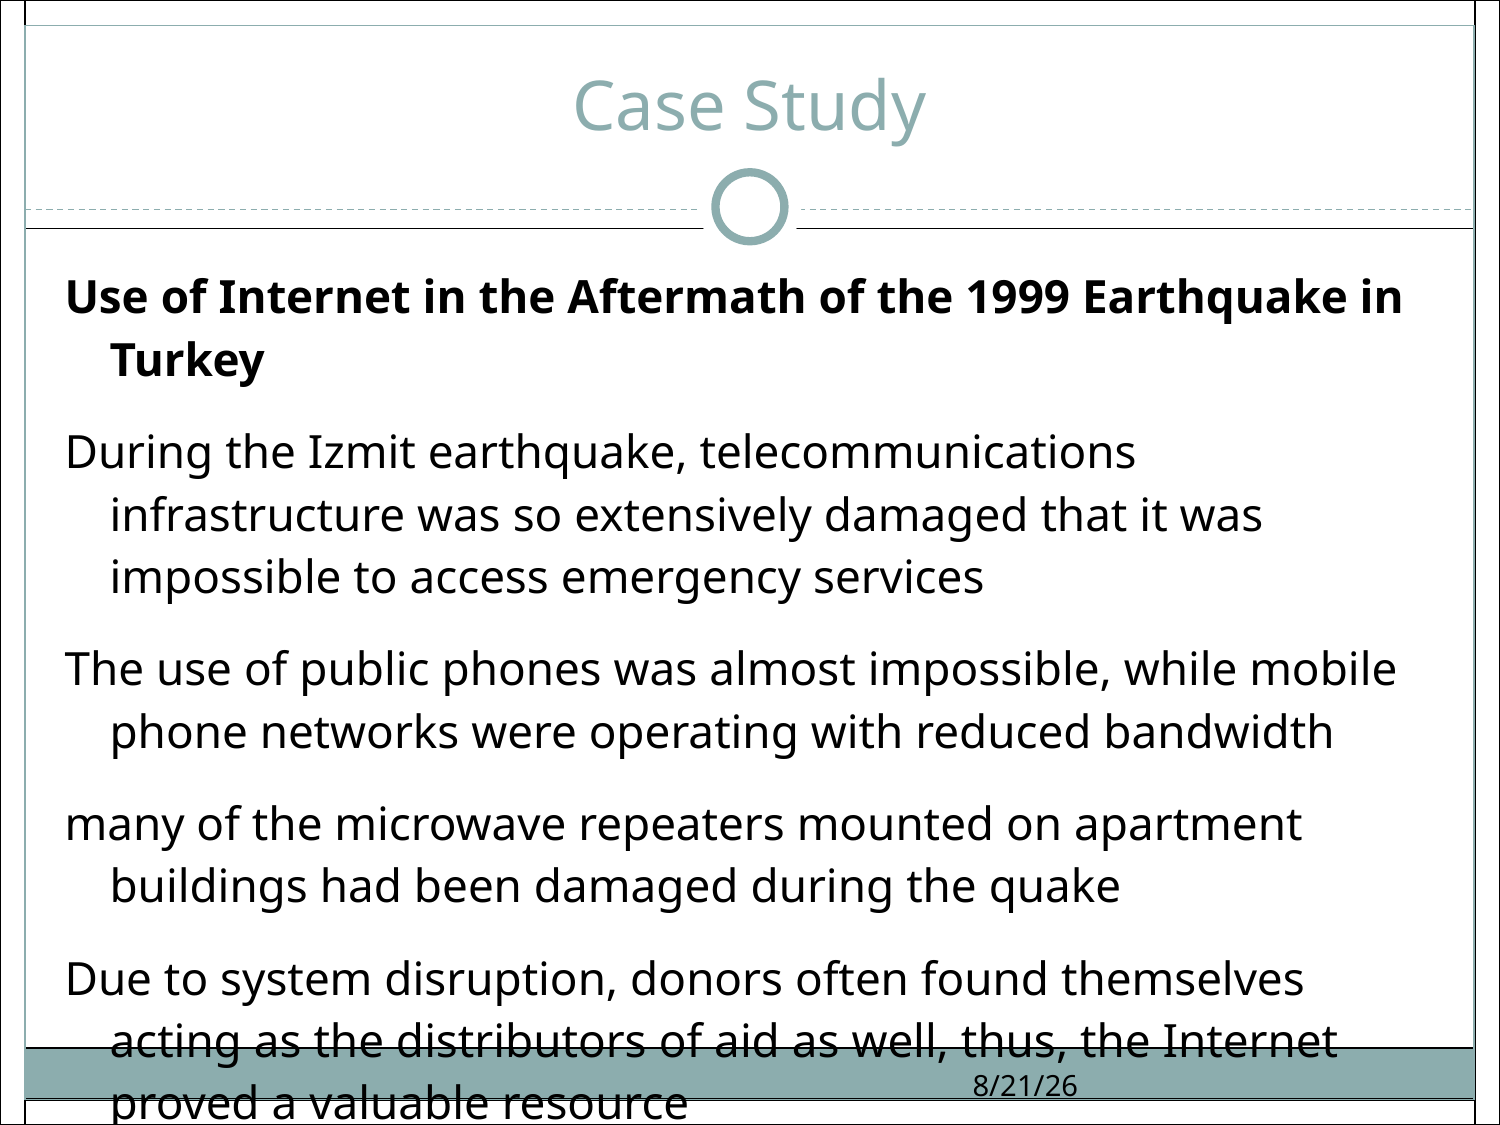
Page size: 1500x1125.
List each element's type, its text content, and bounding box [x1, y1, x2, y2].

title Case Study [49, 0, 1450, 205]
list Use of Internet in the Aftermath of the 1999 Earthquake in Turkey During the Izmit earthquake, telecommunications infrastructure was so extensively damaged that it was impossible to access emergency services The use of public phones was almost impossible, while mobile phone networks were operating with reduced bandwidth many of the microwave repeaters mounted on apartment buildings had been damaged during the quake Due to system disruption, donors often found themselves acting as the distributors of aid as well, thus, the Internet proved a valuable resource [49, 249, 1450, 1084]
